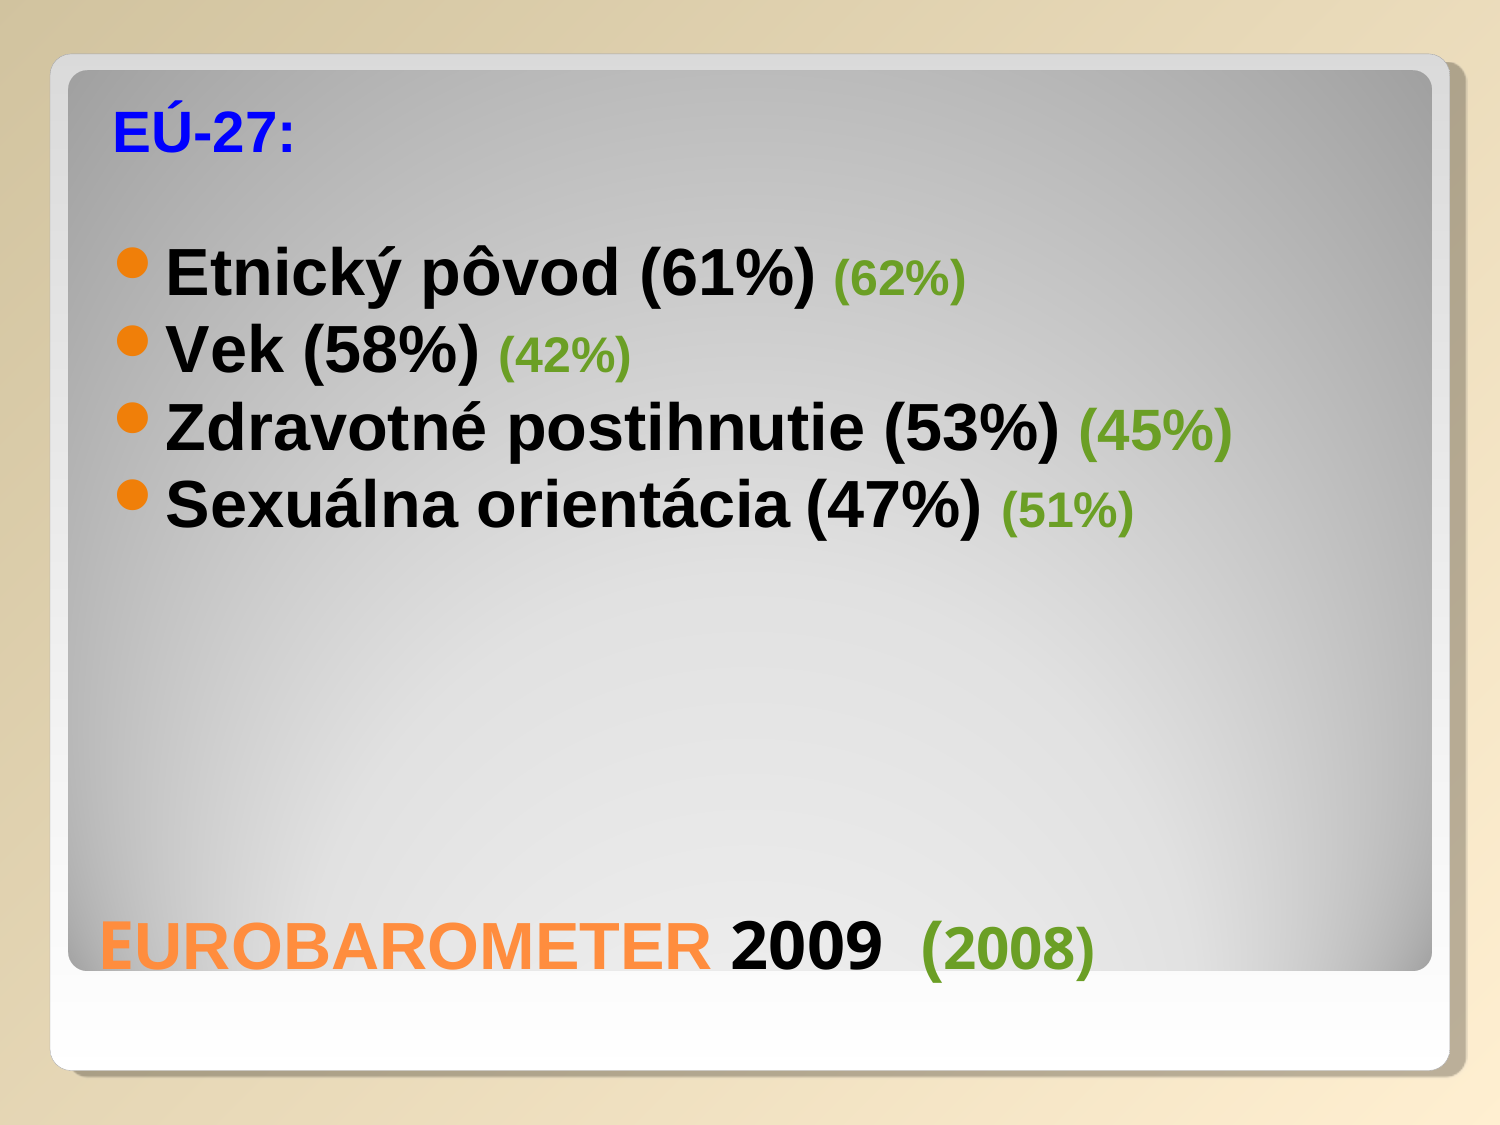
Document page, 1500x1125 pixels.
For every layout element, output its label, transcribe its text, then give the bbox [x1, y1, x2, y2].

picture [67, 69, 1433, 972]
title EUROBAROMETER 2009 (2008) [82, 817, 1426, 991]
list EÚ-27: Etnický pôvod (61%) (62%) Vek (58%) (42%) Zdravotné postihnutie (53%) (45%) Sexuálna orientácia (47%) (51%) [82, 86, 1426, 774]
